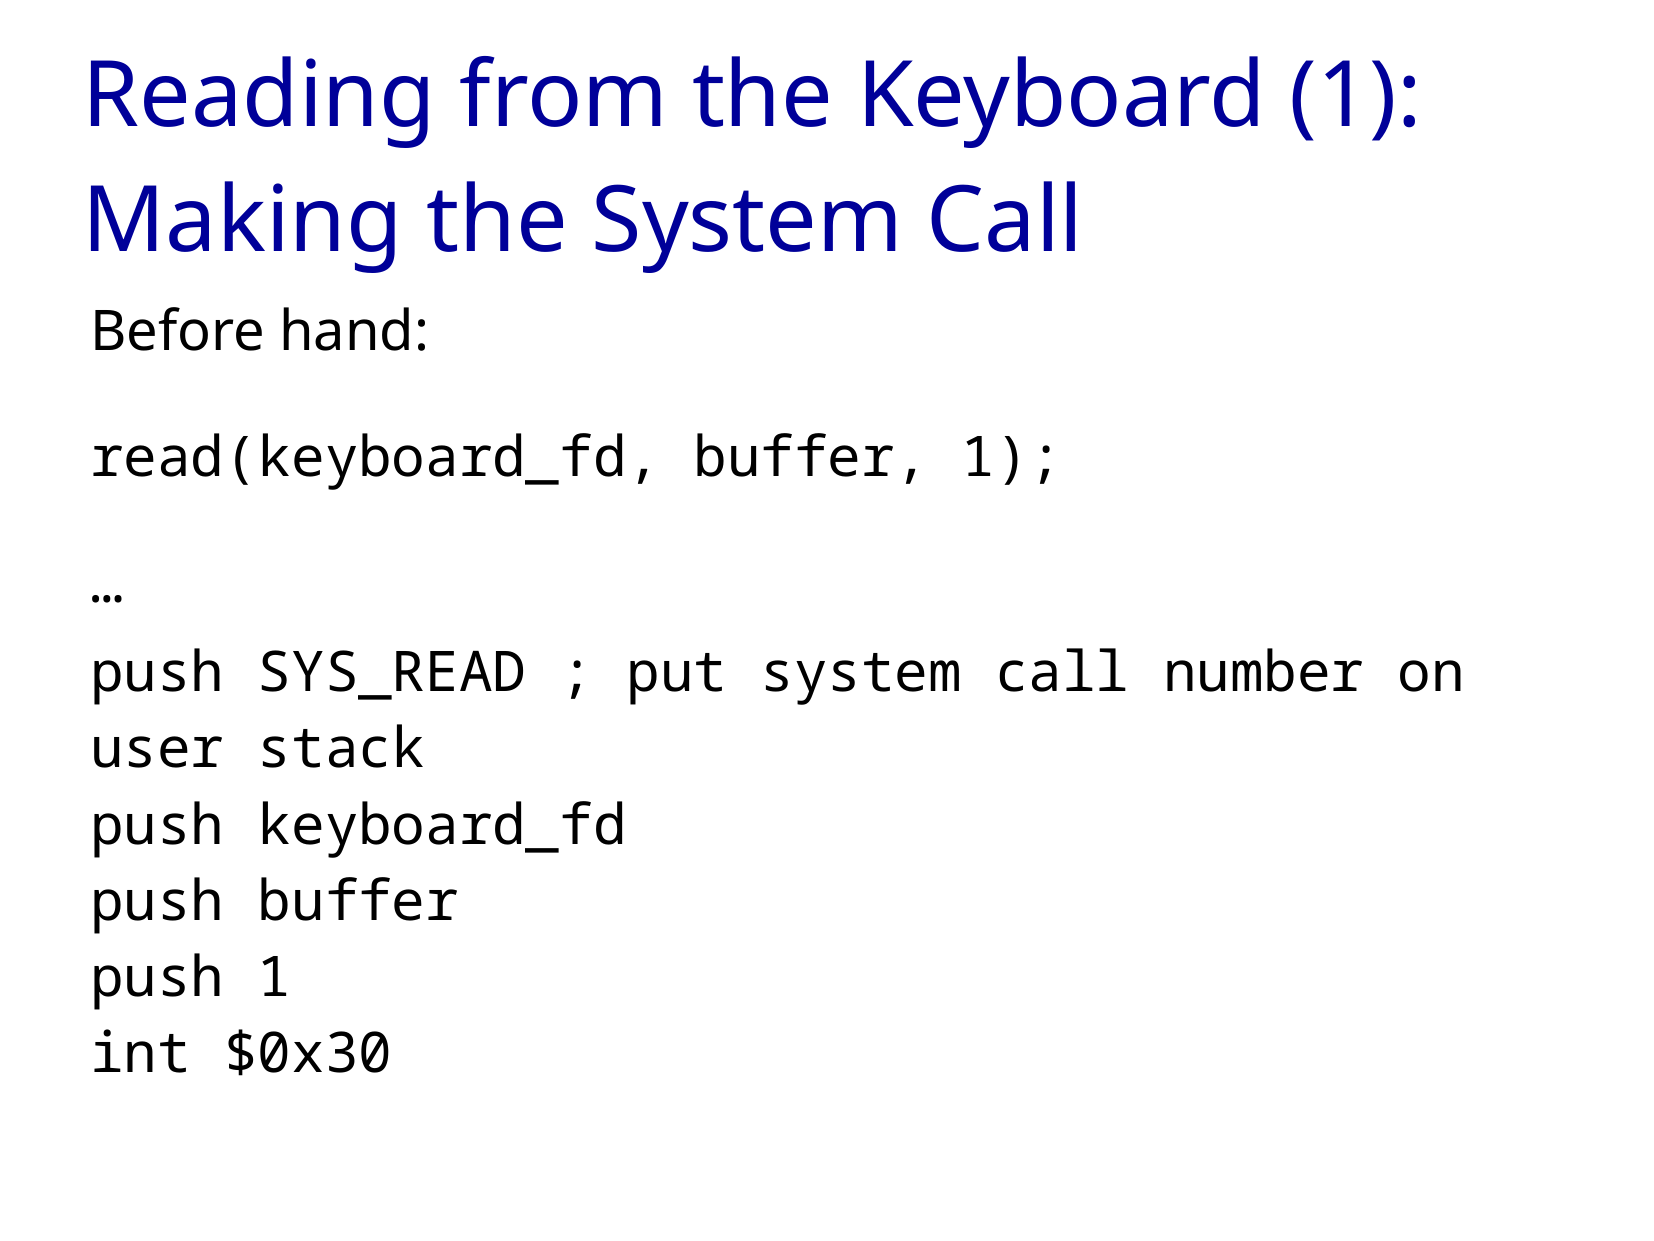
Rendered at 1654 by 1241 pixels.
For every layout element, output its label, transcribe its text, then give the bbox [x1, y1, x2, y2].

list Before hand: read(keyboard_fd, buffer, 1); … push SYS_READ ; put system call number on user stack push keyboard_fd push buffer push 1 int $0x30 [60, 290, 1571, 1096]
title Reading from the Keyboard (1): Making the System Call [82, 49, 1571, 257]
